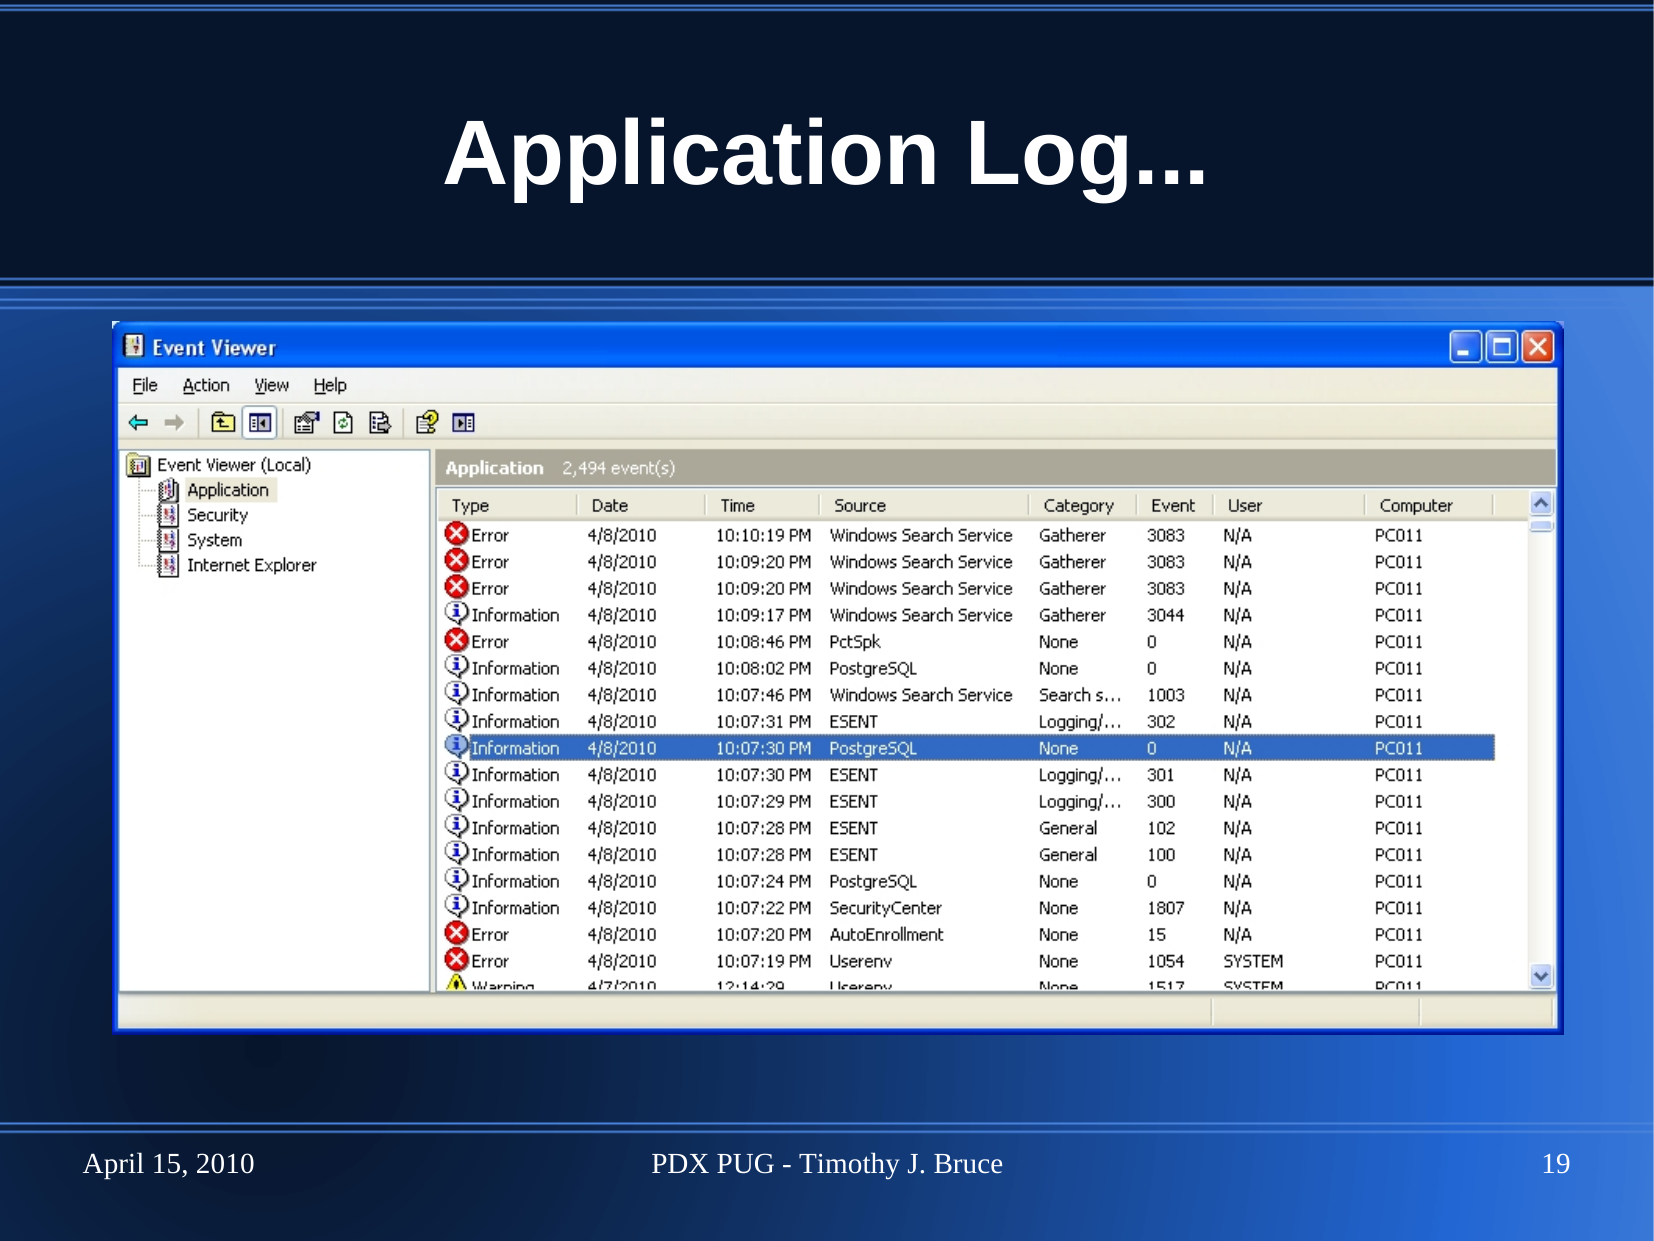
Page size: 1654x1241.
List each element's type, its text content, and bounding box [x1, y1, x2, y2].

title Application Log... [82, 56, 1571, 250]
picture [0, 0, 1654, 1241]
